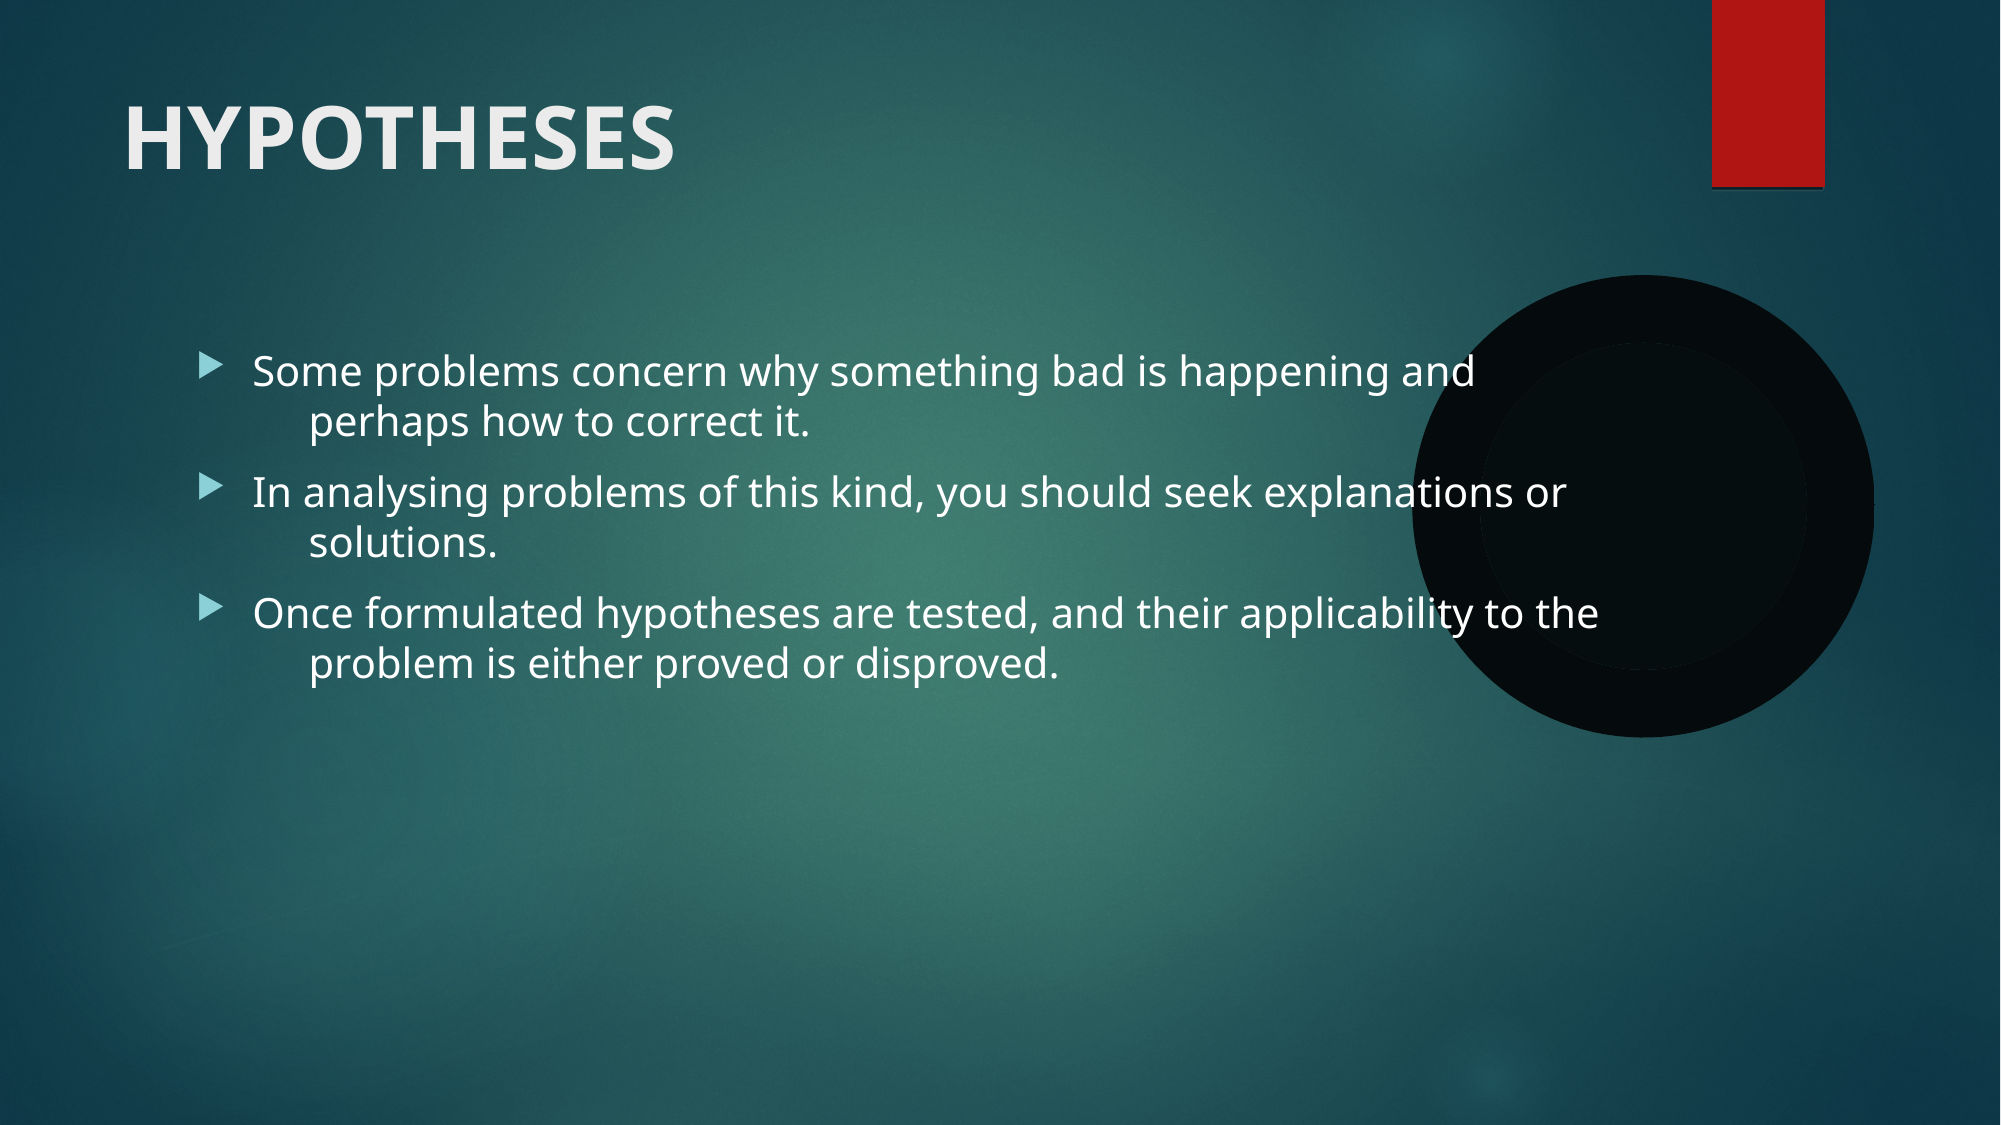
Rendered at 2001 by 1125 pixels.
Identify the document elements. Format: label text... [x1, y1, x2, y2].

title HYPOTHESES [106, 74, 1649, 305]
list Some problems concern why something bad is happening and perhaps how to correct it. In analysing problems of this kind, you should seek explanations or solutions. Once formulated hypotheses are tested, and their applicability to the problem is either proved or disproved. [181, 336, 1649, 1026]
